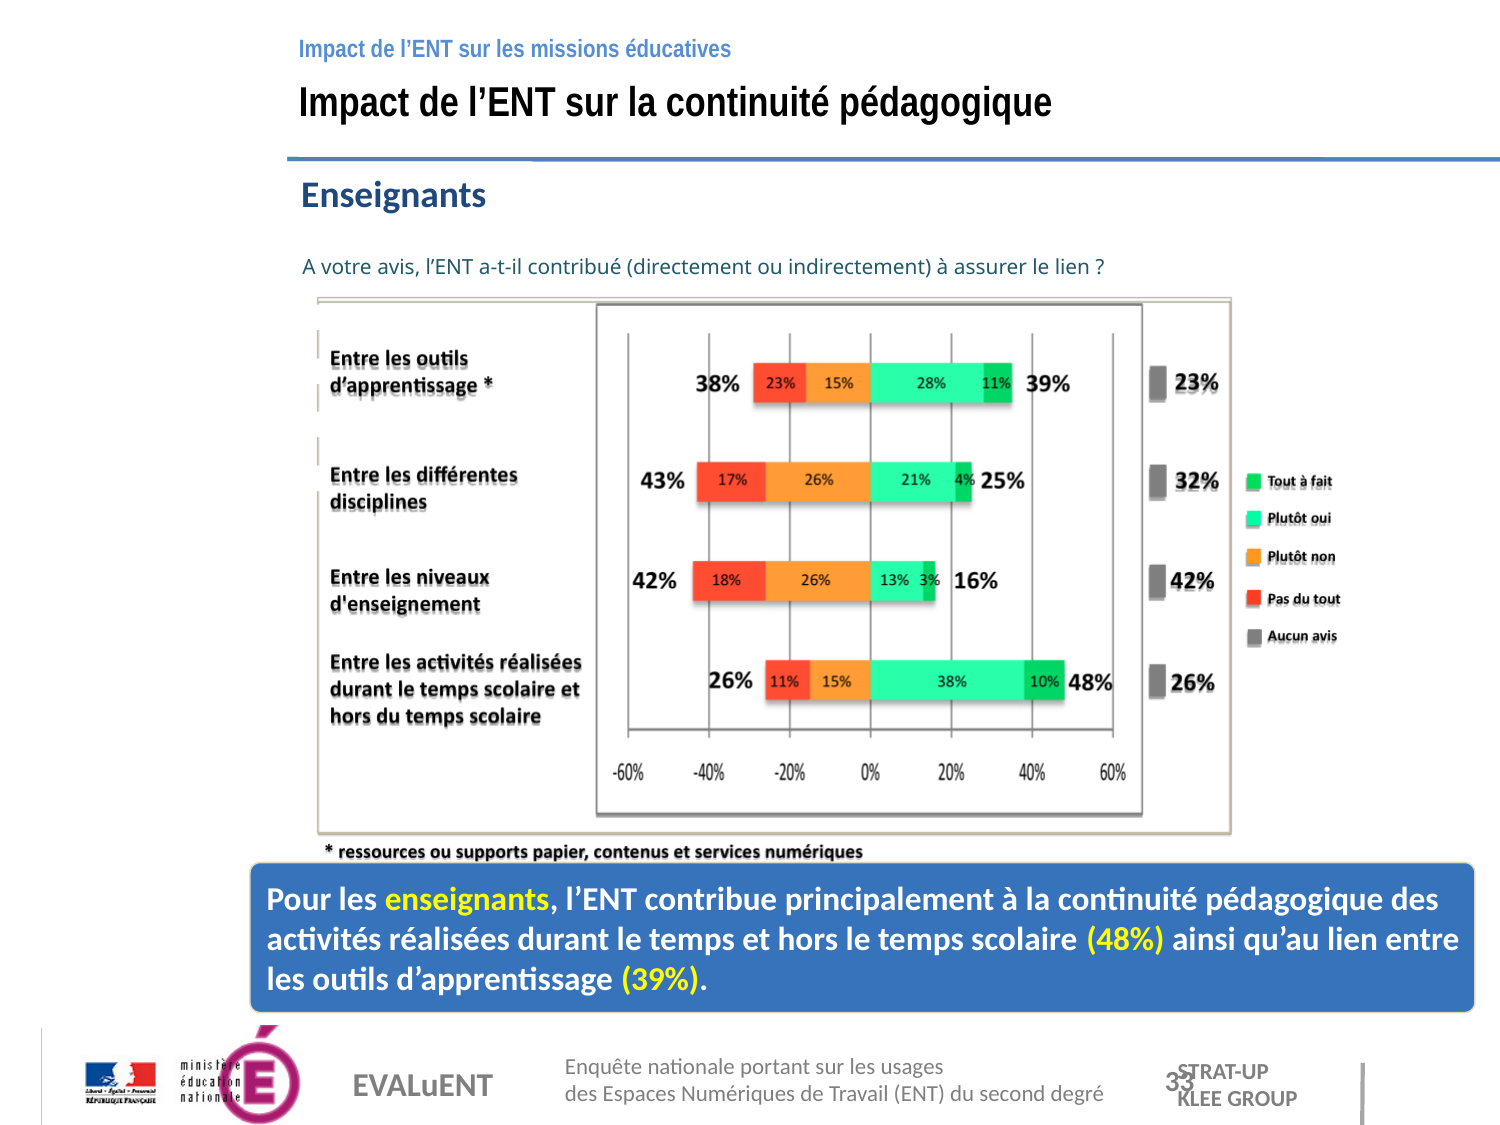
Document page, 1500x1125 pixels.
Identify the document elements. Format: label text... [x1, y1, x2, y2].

picture [312, 296, 1438, 862]
text_box Enseignants [286, 162, 571, 224]
text_box A votre avis, l’ENT a-t-il contribué (directement ou indirectement) à assurer le lien ? [287, 245, 1375, 287]
text_box Impact de l’ENT sur les missions éducatives Impact de l’ENT sur la continuité pédagogique [284, 25, 1455, 100]
text_box [1074, 1050, 1426, 1110]
text_box Pour les enseignants, l’ENT contribue principalement à la continuité pédagogique des activités réalisées durant le temps et hors le temps scolaire (48%) ainsi qu’au lien entre les outils d’apprentissage (39%). [249, 862, 1475, 1013]
